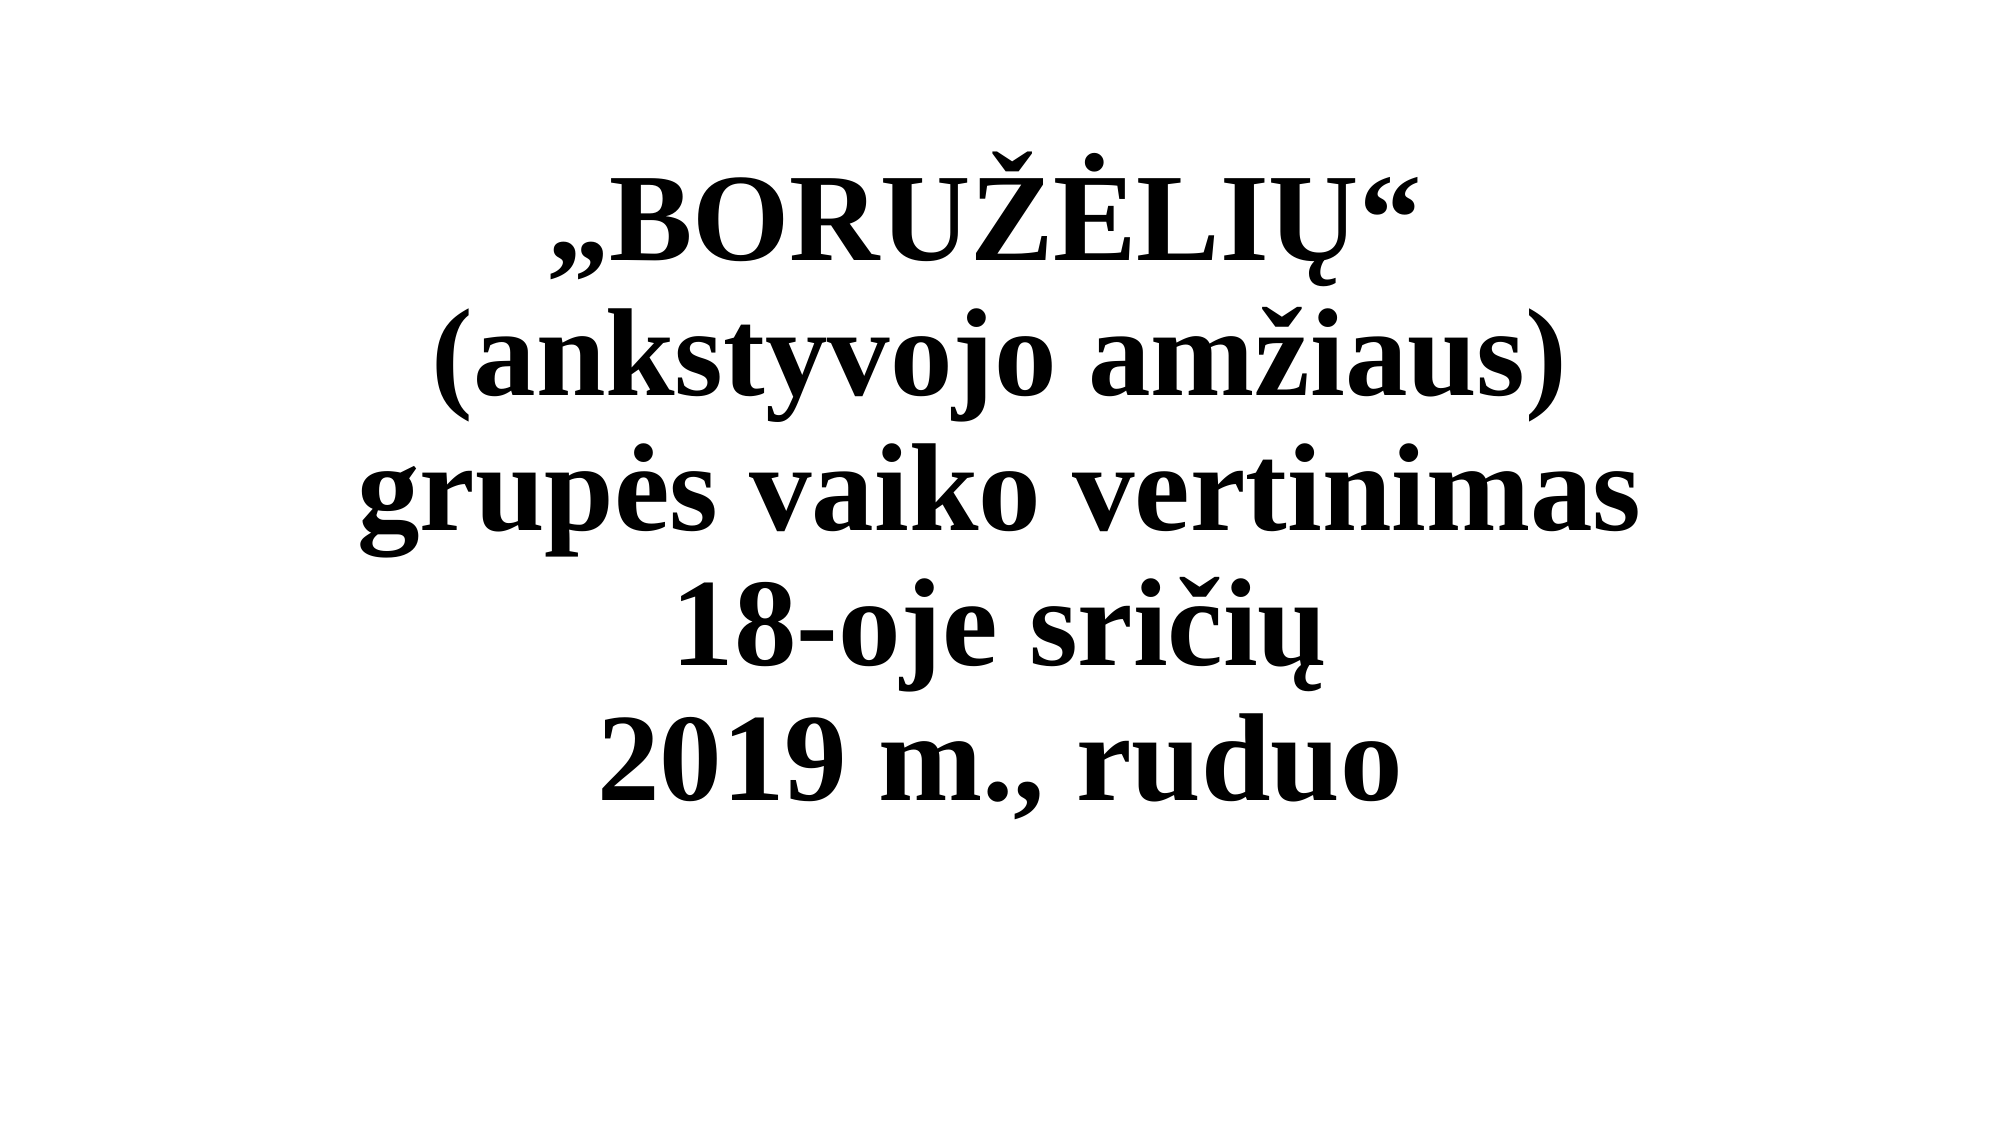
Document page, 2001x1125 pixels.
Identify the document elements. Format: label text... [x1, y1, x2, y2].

title „BORUŽĖLIŲ“ (ankstyvojo amžiaus) grupės vaiko vertinimas 18-oje sričių 2019 m., ruduo [249, 63, 1750, 835]
